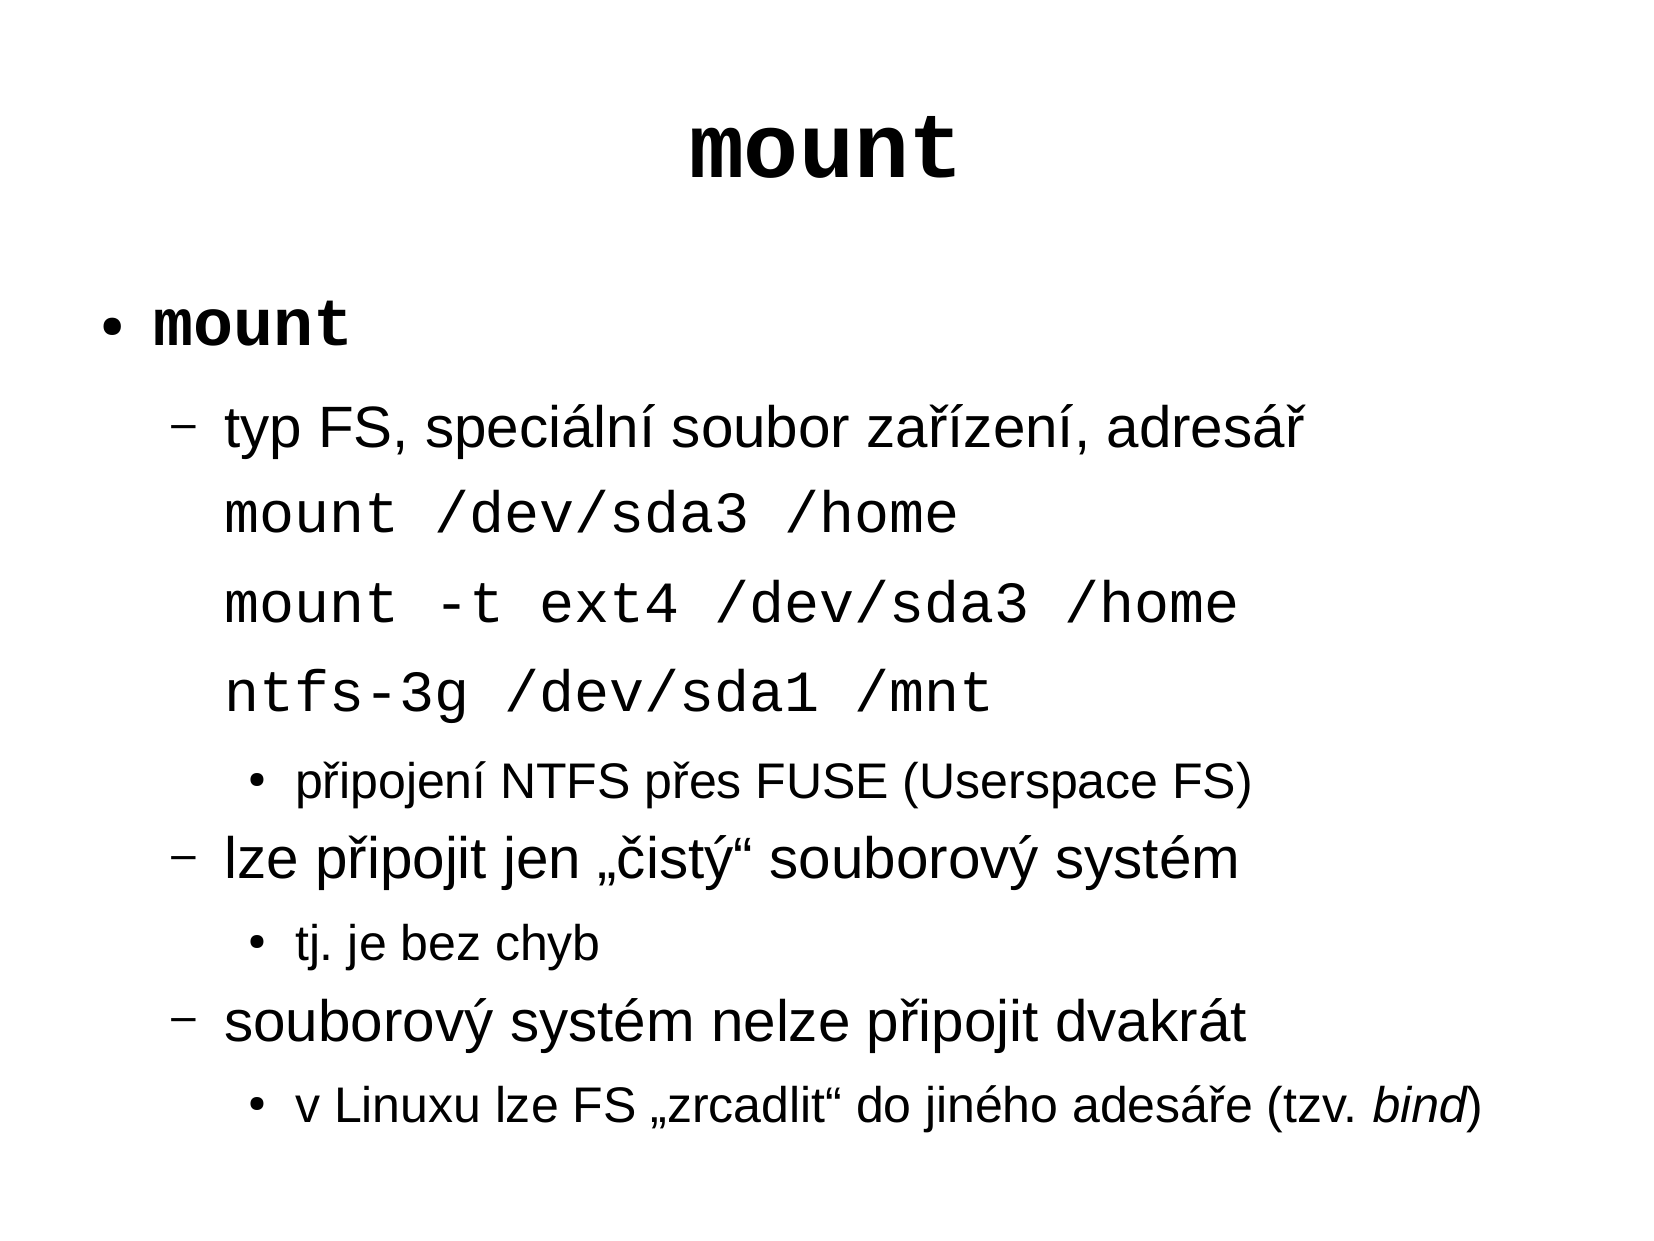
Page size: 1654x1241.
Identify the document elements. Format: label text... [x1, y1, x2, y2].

list mount typ FS, speciální soubor zařízení, adresář mount /dev/sda3 /home mount -t ext4 /dev/sda3 /home ntfs-3g /dev/sda1 /mnt připojení NTFS přes FUSE (Userspace FS) lze připojit jen „čistý“ souborový systém tj. je bez chyb souborový systém nelze připojit dvakrát v Linuxu lze FS „zrcadlit“ do jiného adesáře (tzv. bind) [82, 290, 1571, 1184]
title mount [82, 56, 1571, 250]
